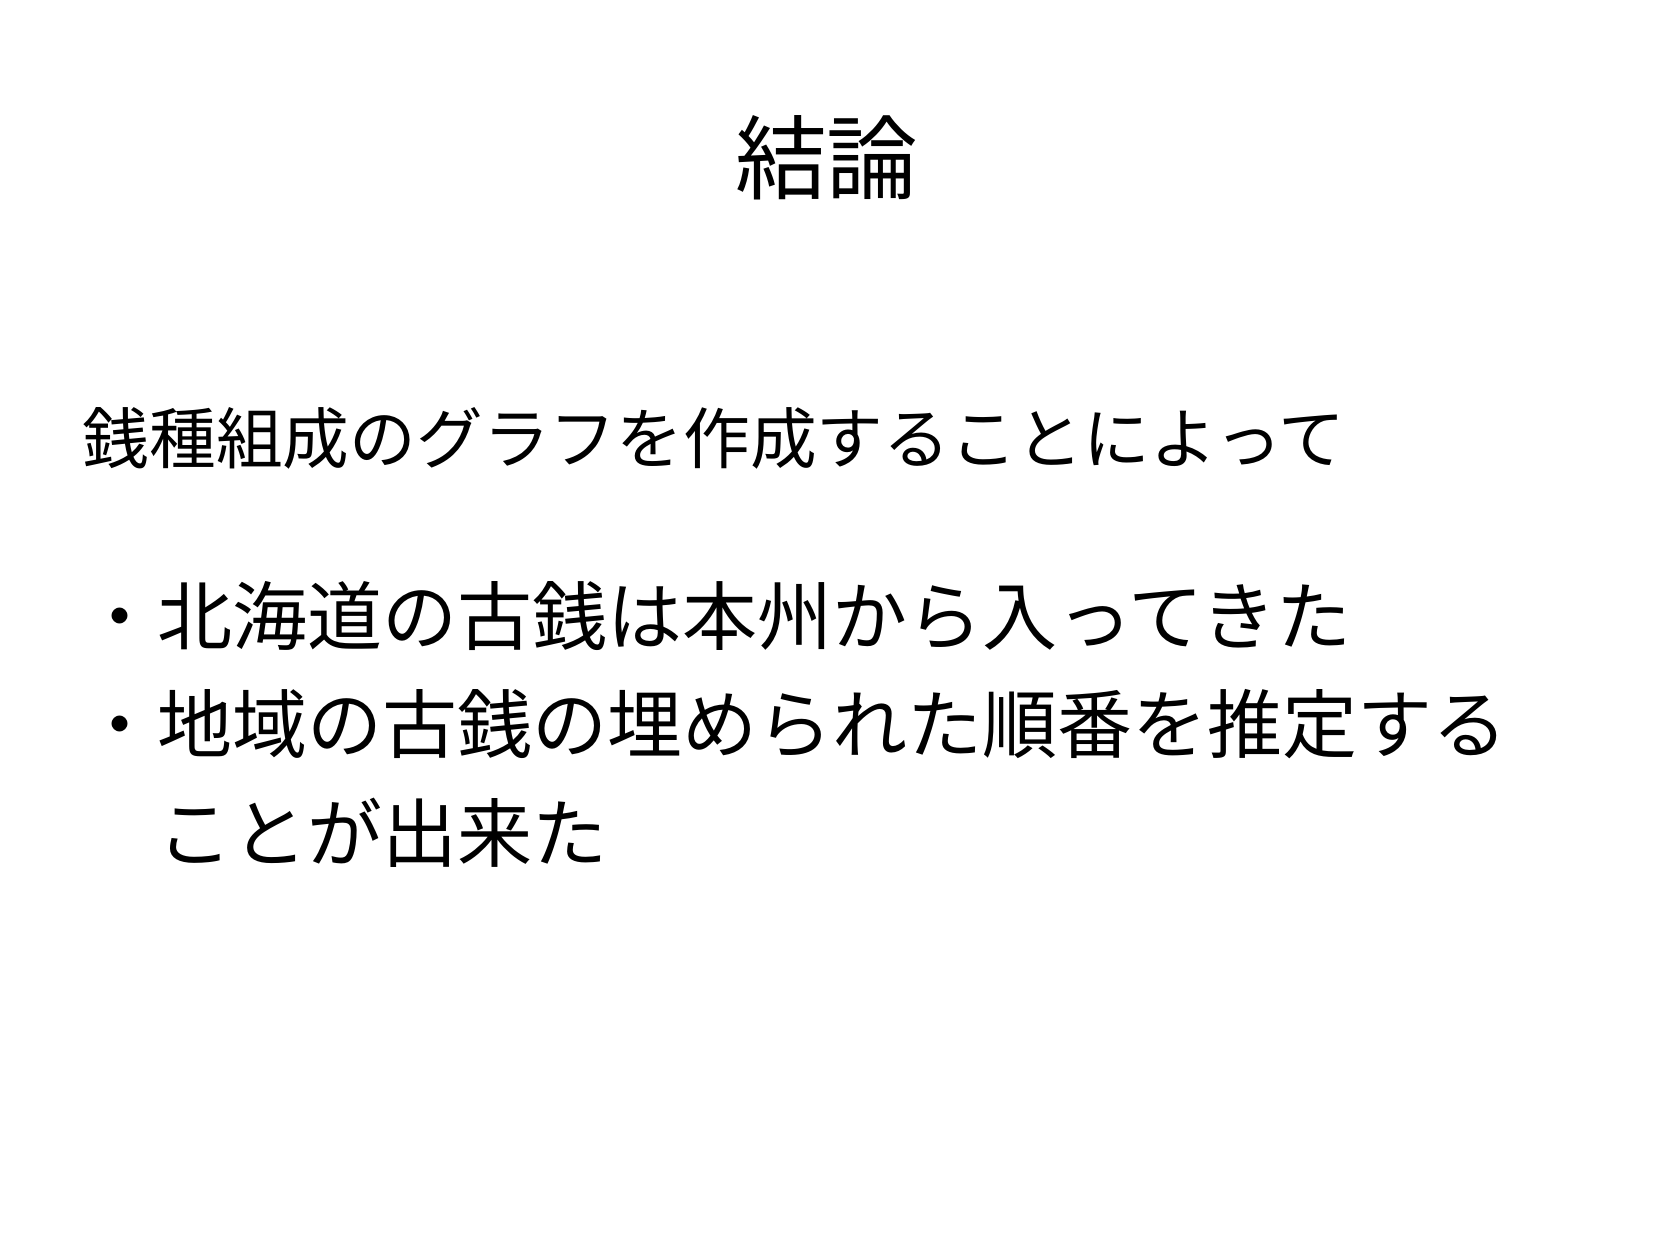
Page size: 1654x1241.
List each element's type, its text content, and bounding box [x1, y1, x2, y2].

subtitle 銭種組成のグラフを作成することによって ・北海道の古銭は本州から入ってきた ・地域の古銭の埋められた順番を推定する ことが出来た [82, 232, 1571, 1037]
title 結論 [82, 56, 1571, 232]
